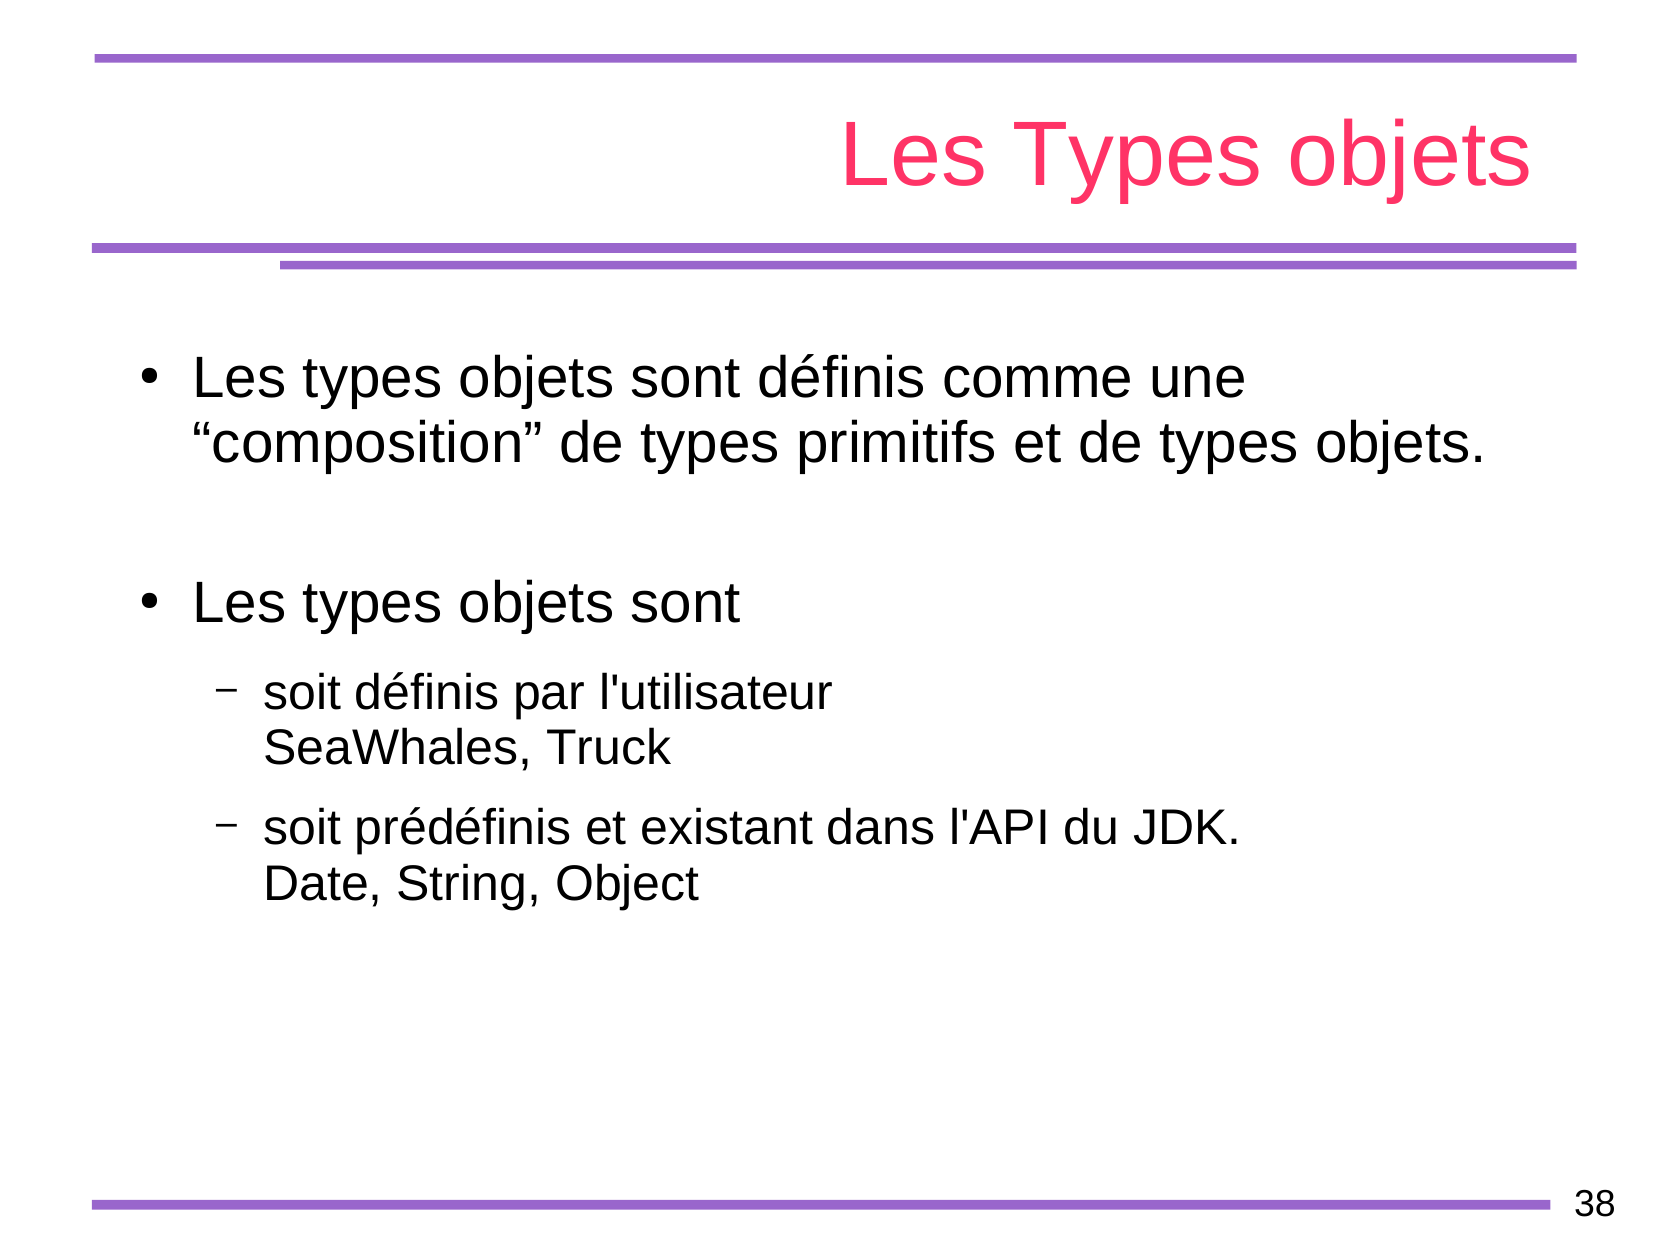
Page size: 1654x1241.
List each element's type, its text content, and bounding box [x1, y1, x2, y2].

list Les types objets sont définis comme une “composition” de types primitifs et de types objets. Les types objets sont soit définis par l'utilisateur SeaWhales, Truck soit prédéfinis et existant dans l'API du JDK. Date, String, Object [121, 344, 1534, 1074]
title Les Types objets [121, 49, 1534, 257]
